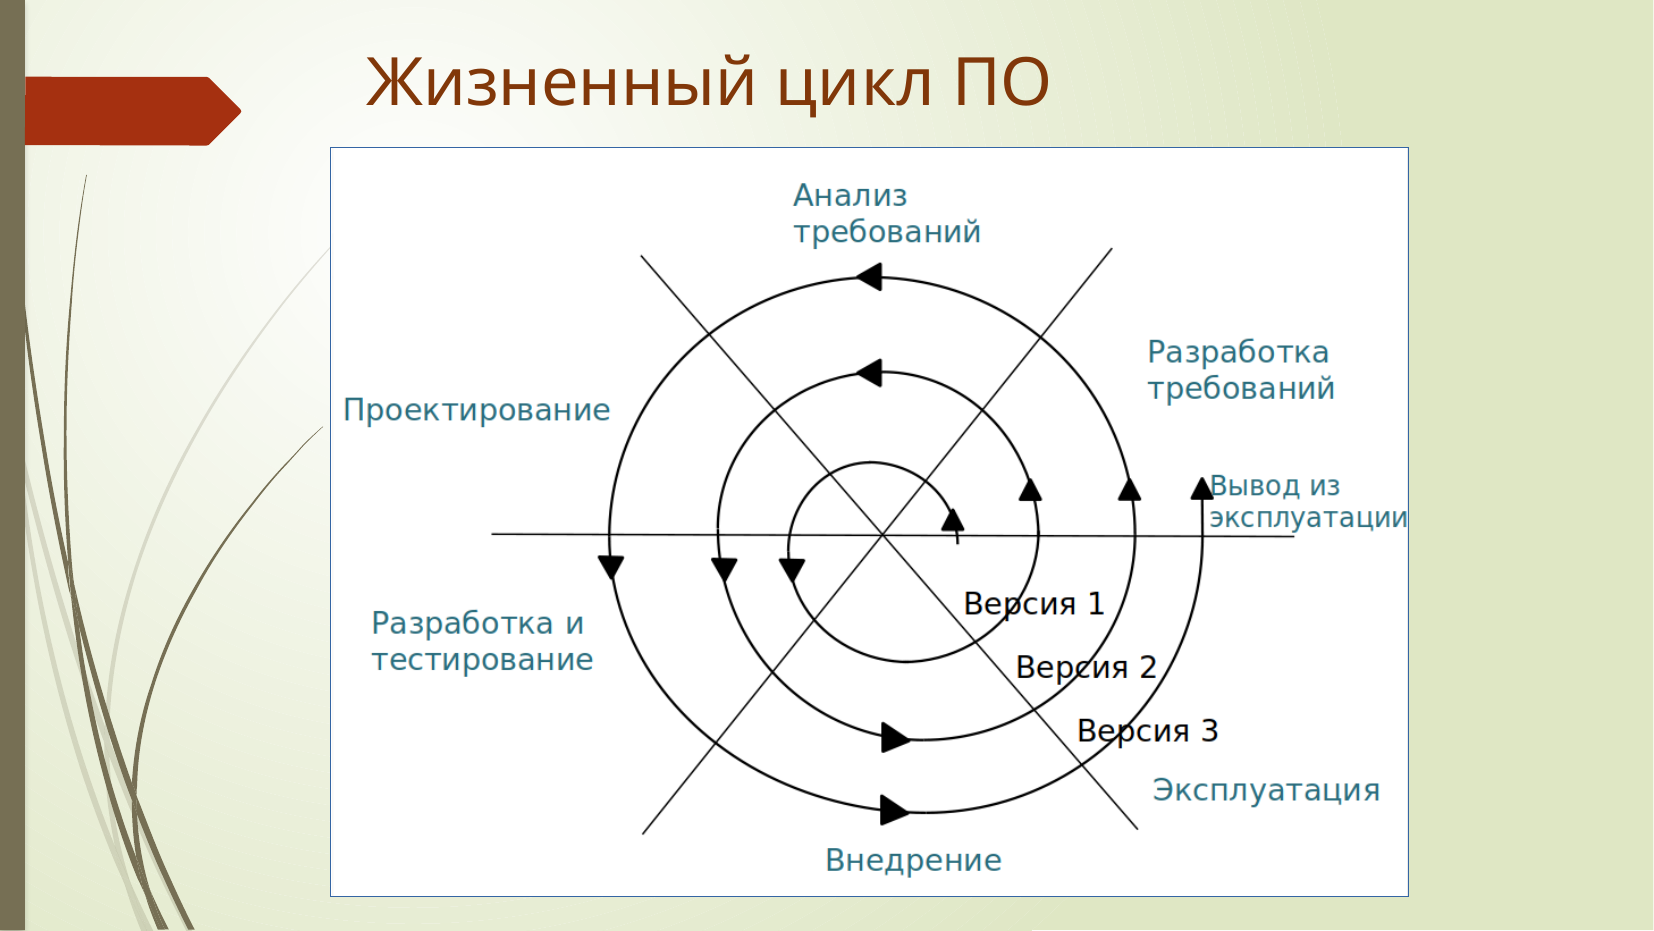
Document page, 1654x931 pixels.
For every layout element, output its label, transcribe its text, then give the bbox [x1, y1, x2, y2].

title Жизненный цикл ПО [351, 31, 1561, 125]
picture [330, 147, 1409, 897]
